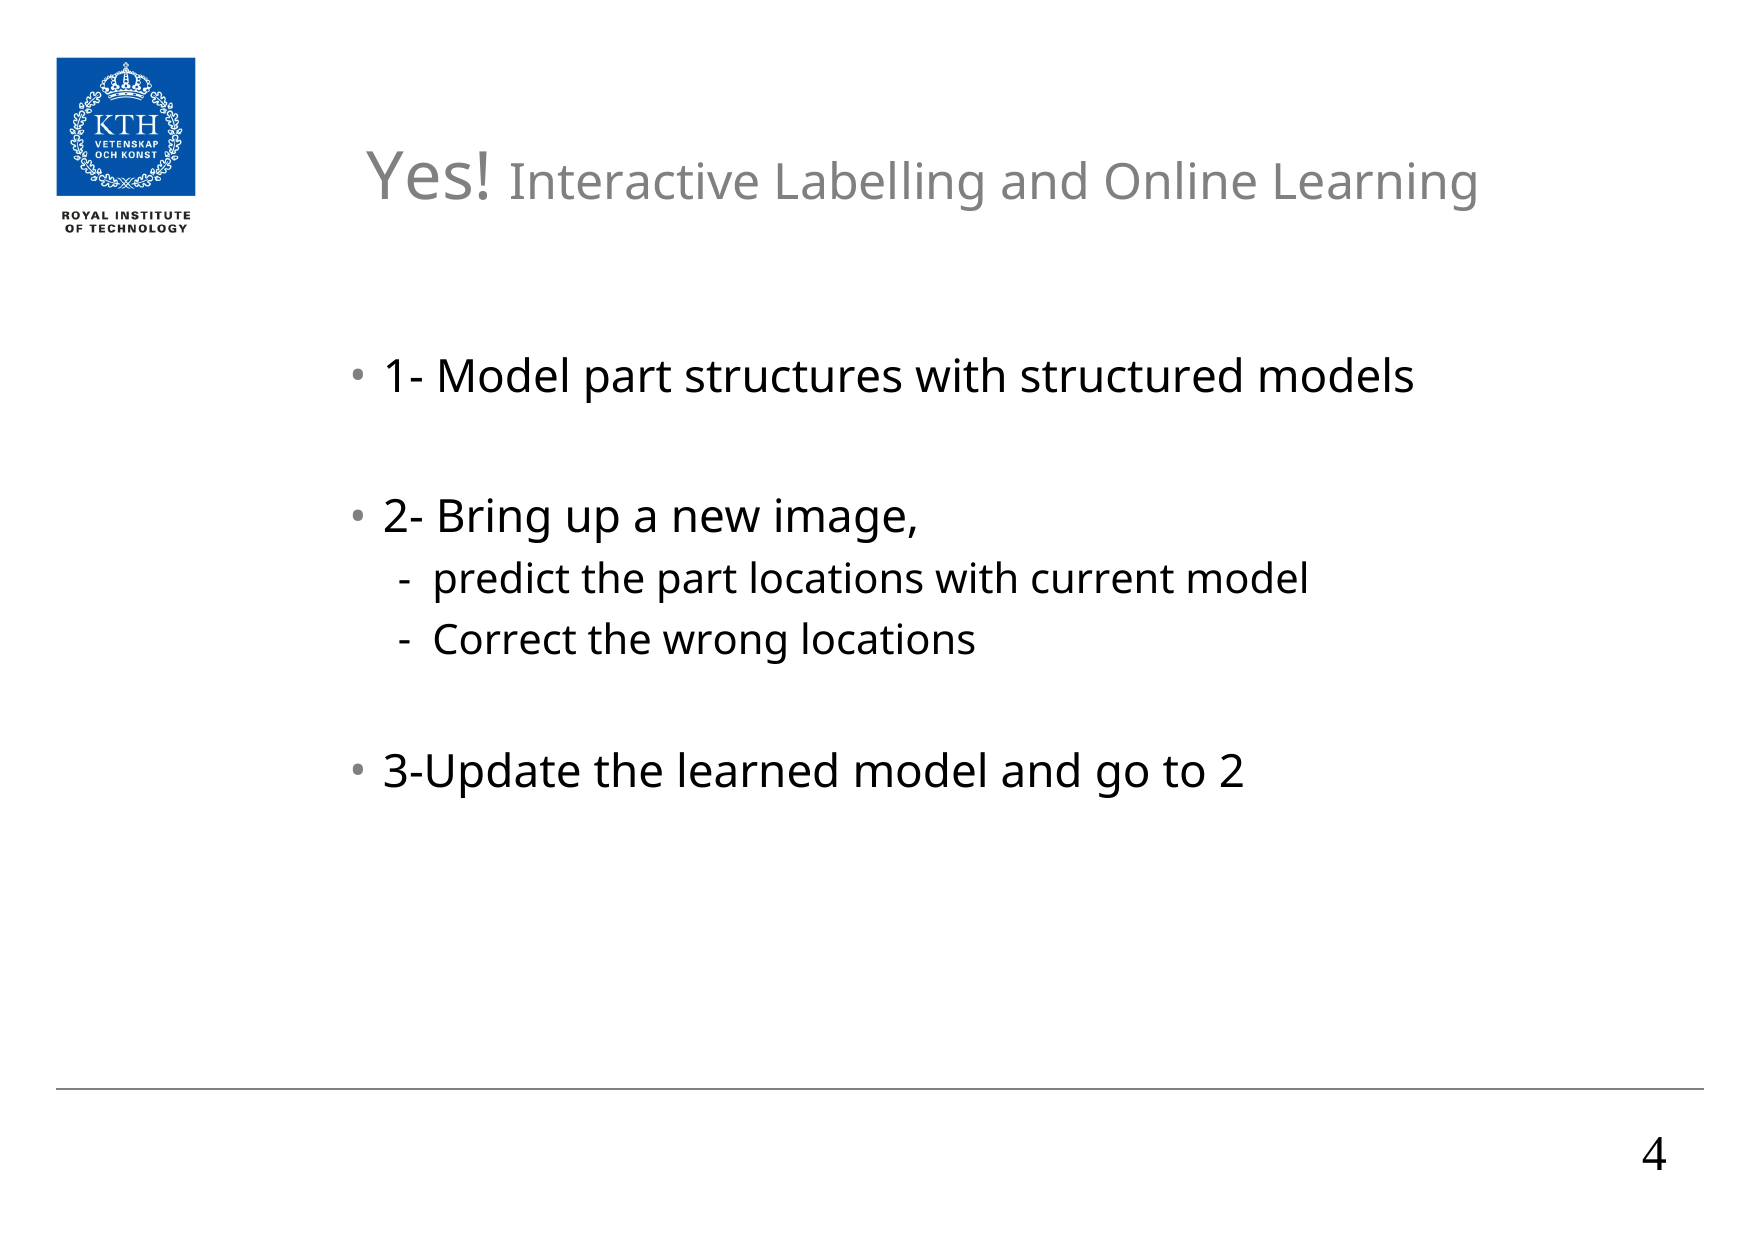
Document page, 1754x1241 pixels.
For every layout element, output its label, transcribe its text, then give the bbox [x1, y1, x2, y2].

title Yes! Interactive Labelling and Online Learning [349, 69, 1663, 277]
picture [56, 57, 196, 234]
list 1- Model part structures with structured models 2- Bring up a new image, predict the part locations with current model Correct the wrong locations 3-Update the learned model and go to 2 [349, 338, 1667, 1073]
